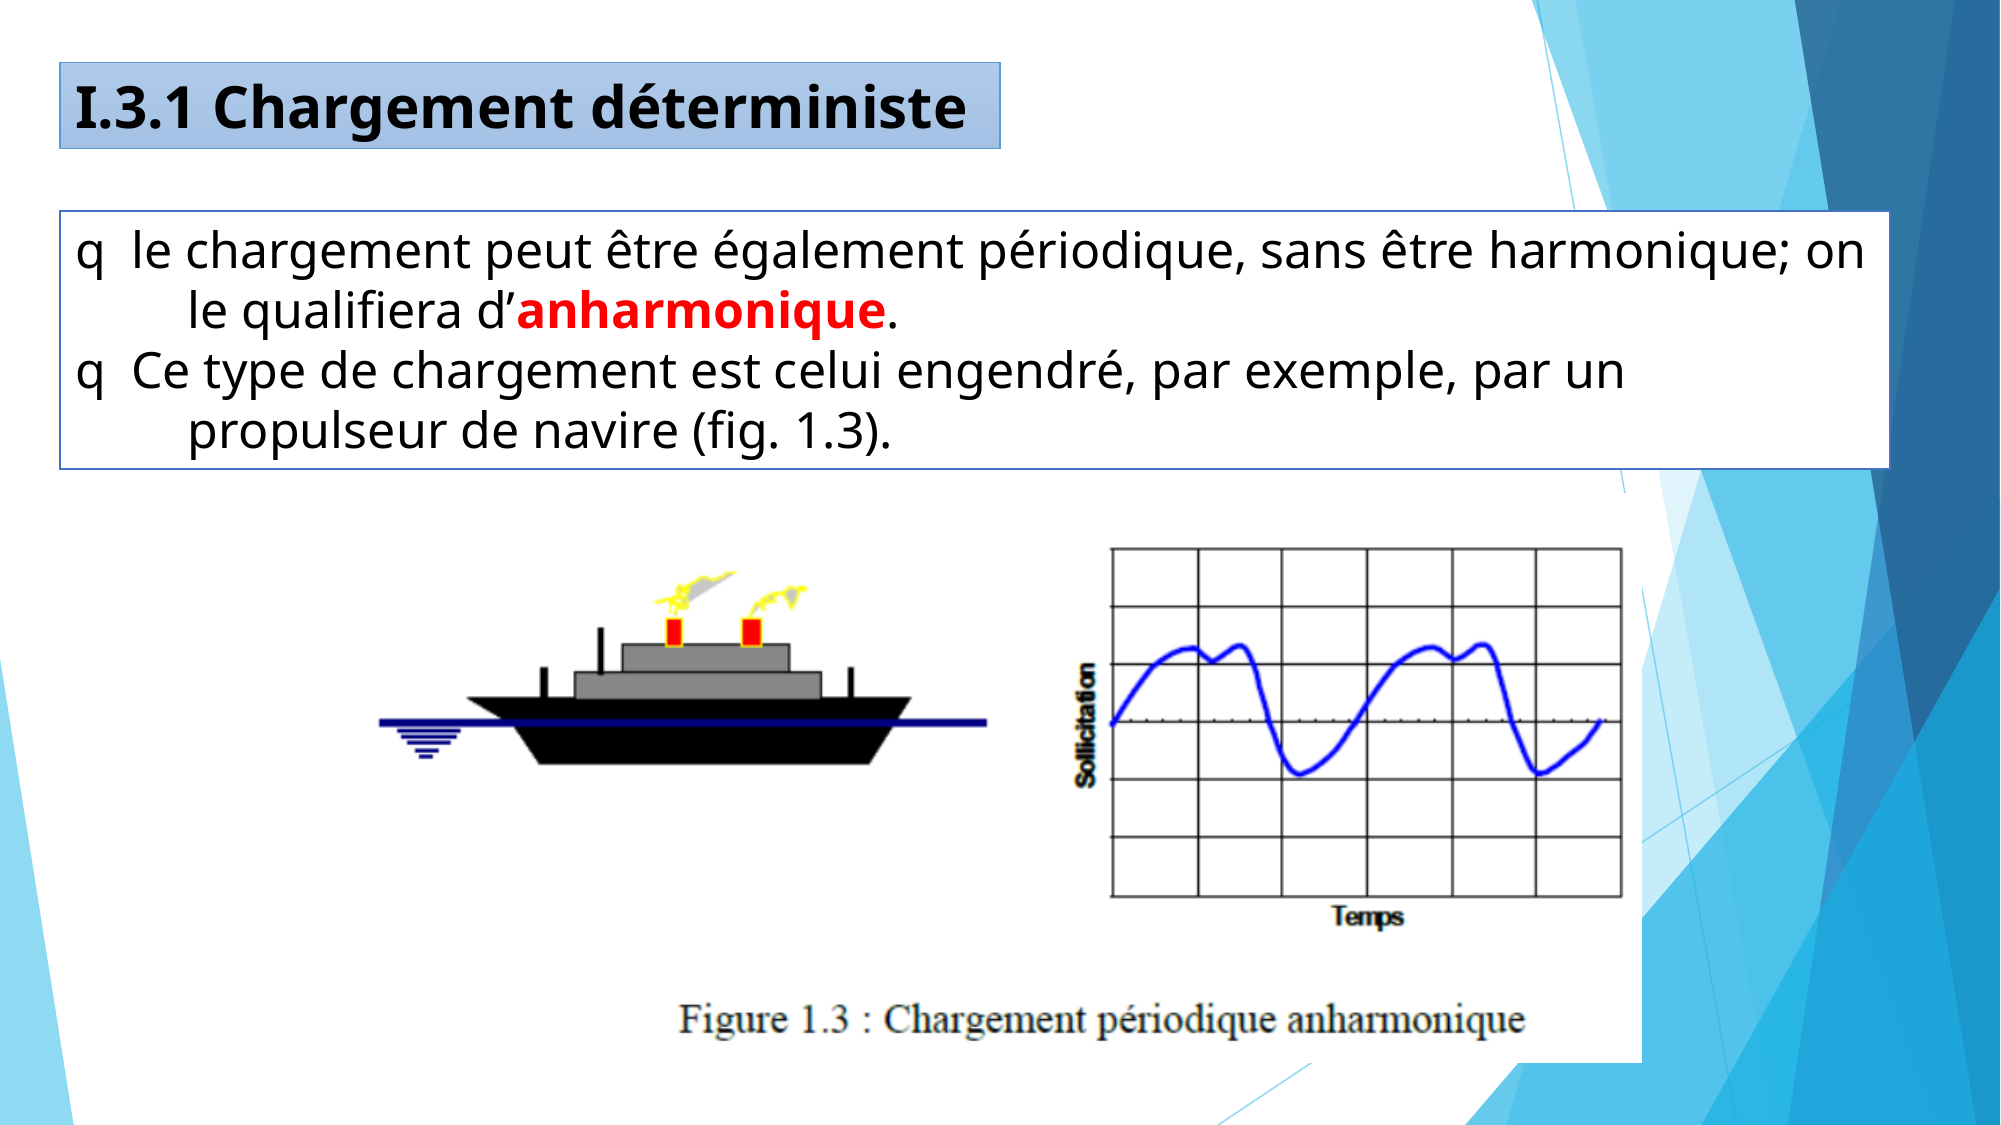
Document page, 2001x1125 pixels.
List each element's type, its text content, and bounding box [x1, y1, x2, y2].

text_box I.3.1 Chargement déterministe [60, 62, 1000, 149]
text_box le chargement peut être également périodique, sans être harmonique; on le qualifiera d’anharmonique. Ce type de chargement est celui engendré, par exemple, par un propulseur de navire (fig. 1.3). [60, 211, 1891, 469]
picture [358, 493, 1642, 1063]
